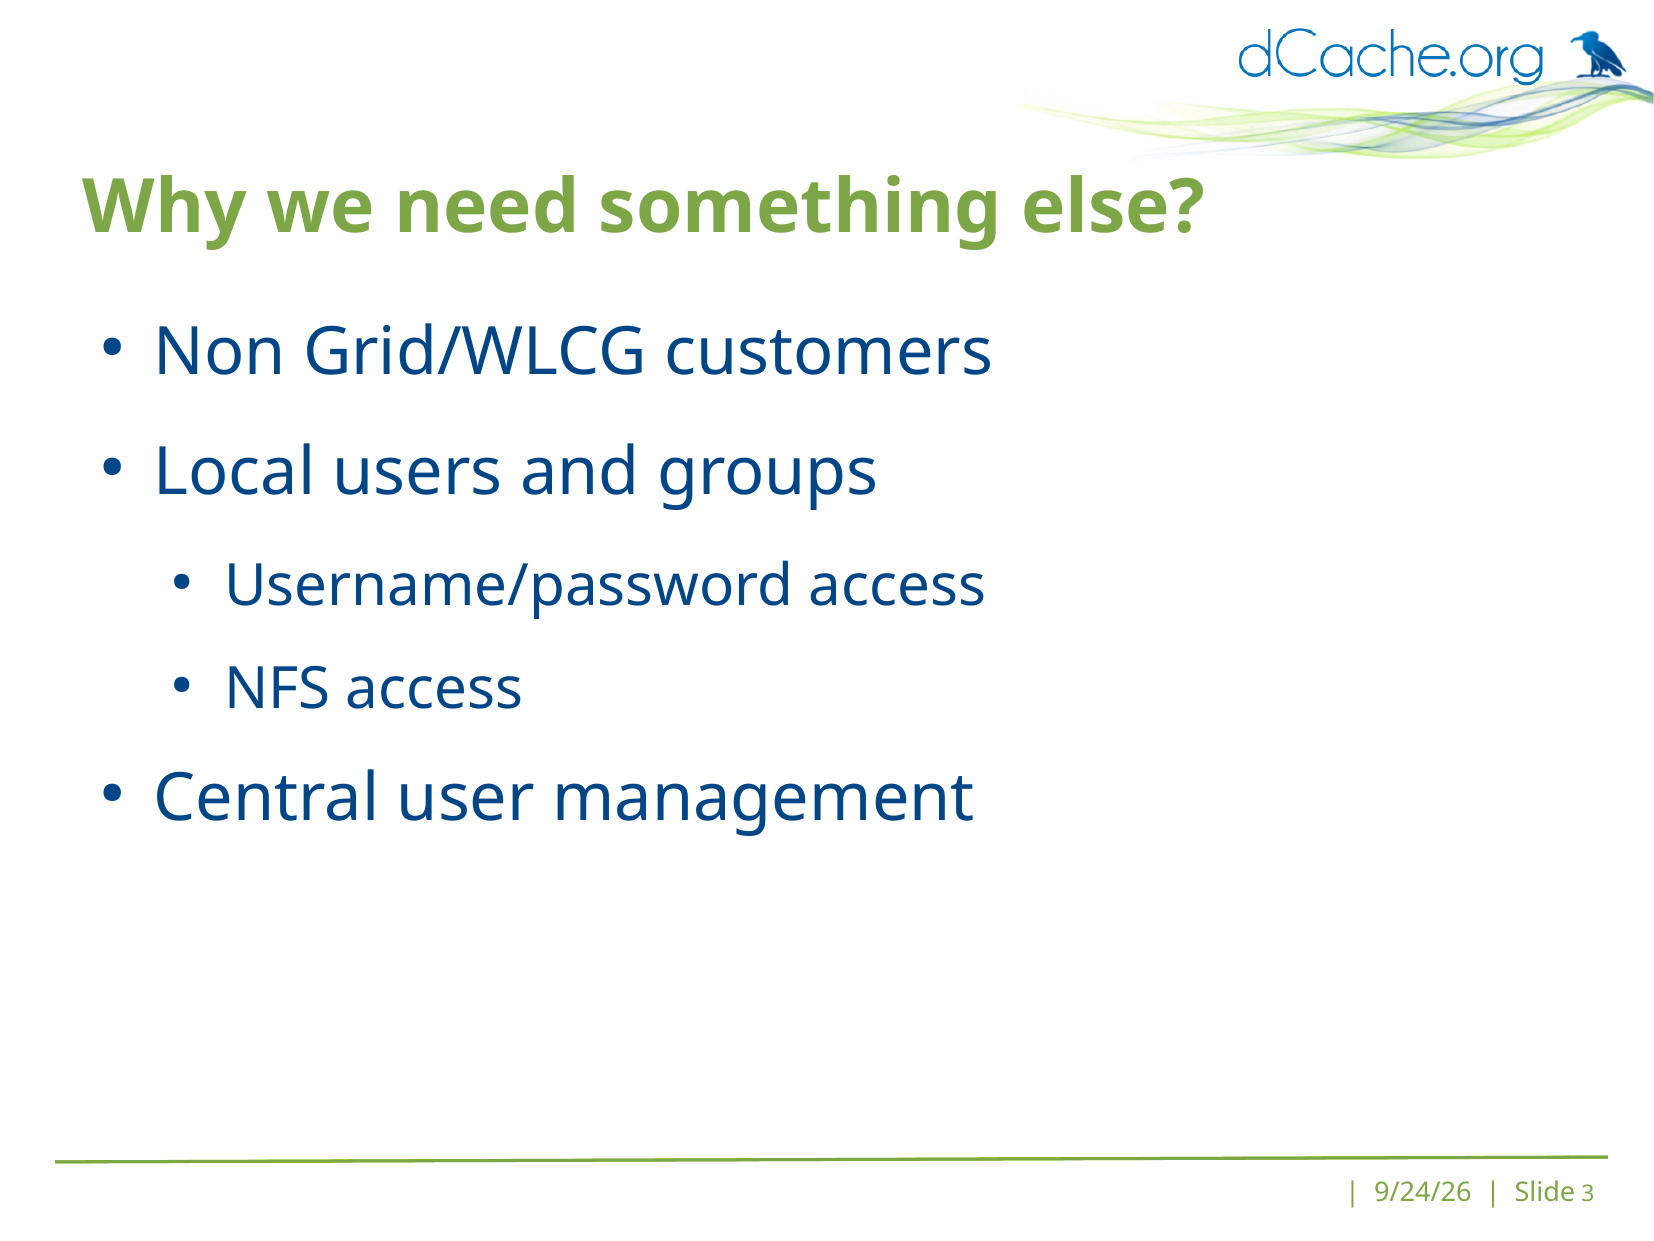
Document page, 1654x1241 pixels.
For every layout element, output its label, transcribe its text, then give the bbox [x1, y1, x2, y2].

title Why we need something else? [82, 155, 1605, 252]
list Non Grid/WLCG customers Local users and groups Username/password access NFS access Central user management [82, 302, 1571, 1023]
picture [956, 16, 1654, 169]
